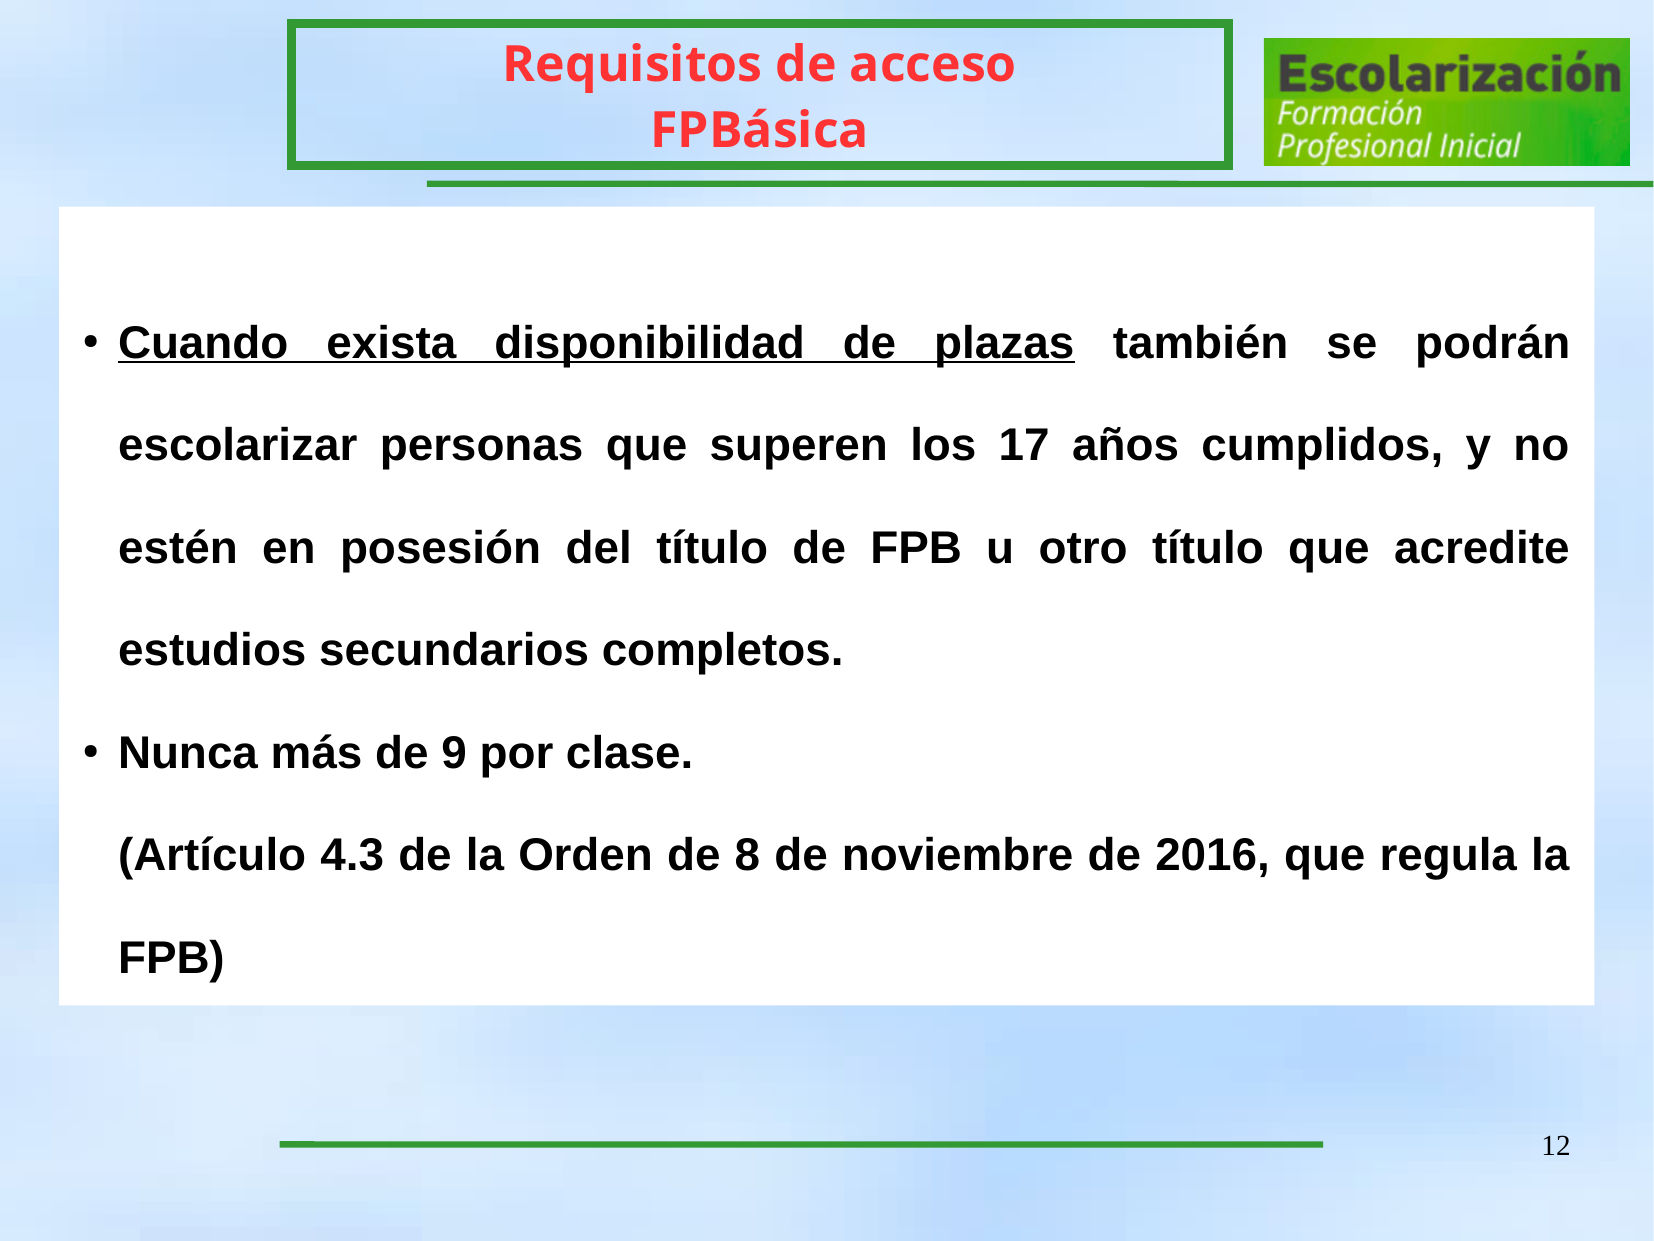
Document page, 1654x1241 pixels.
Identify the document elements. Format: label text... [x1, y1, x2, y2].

text_box Cuando exista disponibilidad de plazas también se podrán escolarizar personas que superen los 17 años cumplidos, y no estén en posesión del título de FPB u otro título que acredite estudios secundarios completos. Nunca más de 9 por clase. (Artículo 4.3 de la Orden de 8 de noviembre de 2016, que regula la FPB) [59, 206, 1595, 1006]
text_box Requisitos de acceso FPBásica [291, 23, 1229, 166]
picture [0, 0, 1654, 1241]
